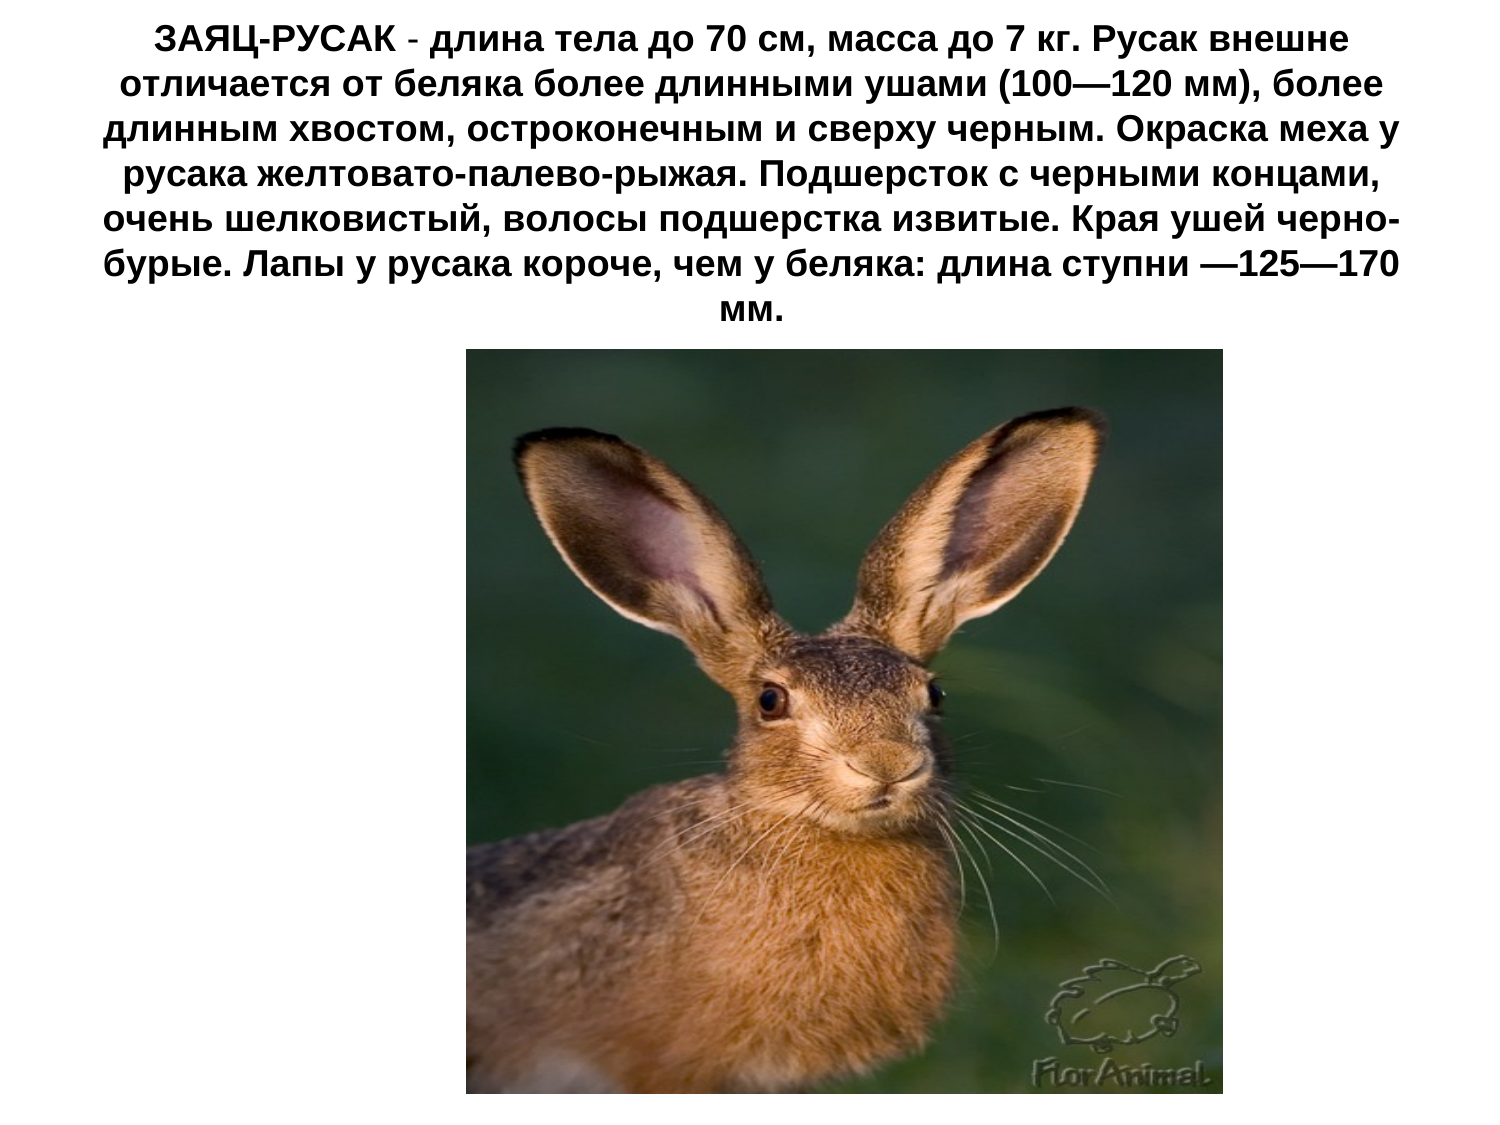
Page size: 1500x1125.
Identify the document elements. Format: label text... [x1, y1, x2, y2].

title ЗАЯЦ-РУСАК - длина тела до 70 см, масса до 7 кг. Русак внешне отличается от беляка более длинными ушами (100—120 мм), более длинным хвостом, остроконечным и сверху черным. Окраска меха у русака желтовато-палево-рыжая. Подшерсток с черными концами, очень шелковистый, волосы подшерстка извитые. Края ушей черно-бурые. Лапы у русака короче, чем у беляка: длина ступни —125—170 мм. [76, 6, 1427, 338]
picture [466, 349, 1223, 1094]
